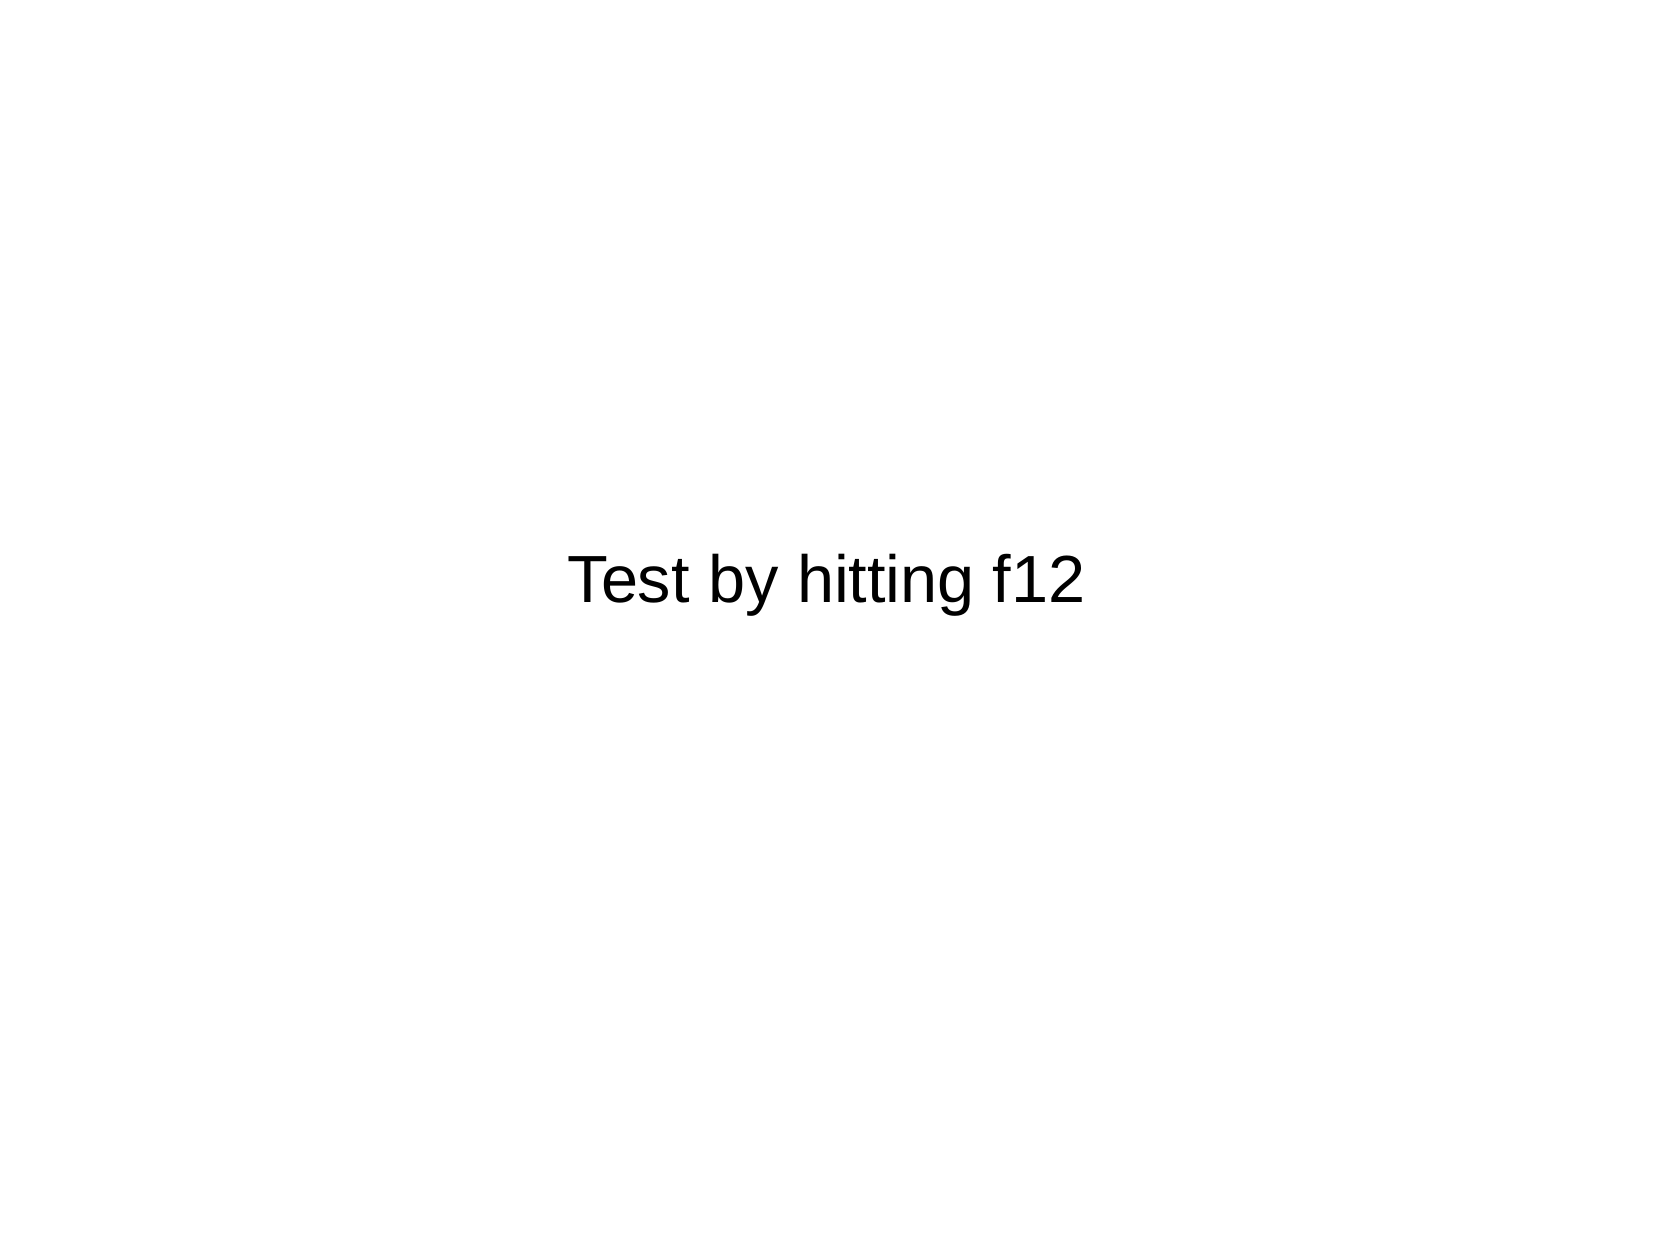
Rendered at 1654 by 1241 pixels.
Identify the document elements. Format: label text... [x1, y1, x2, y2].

subtitle Test by hitting f12 [82, 56, 1571, 1102]
